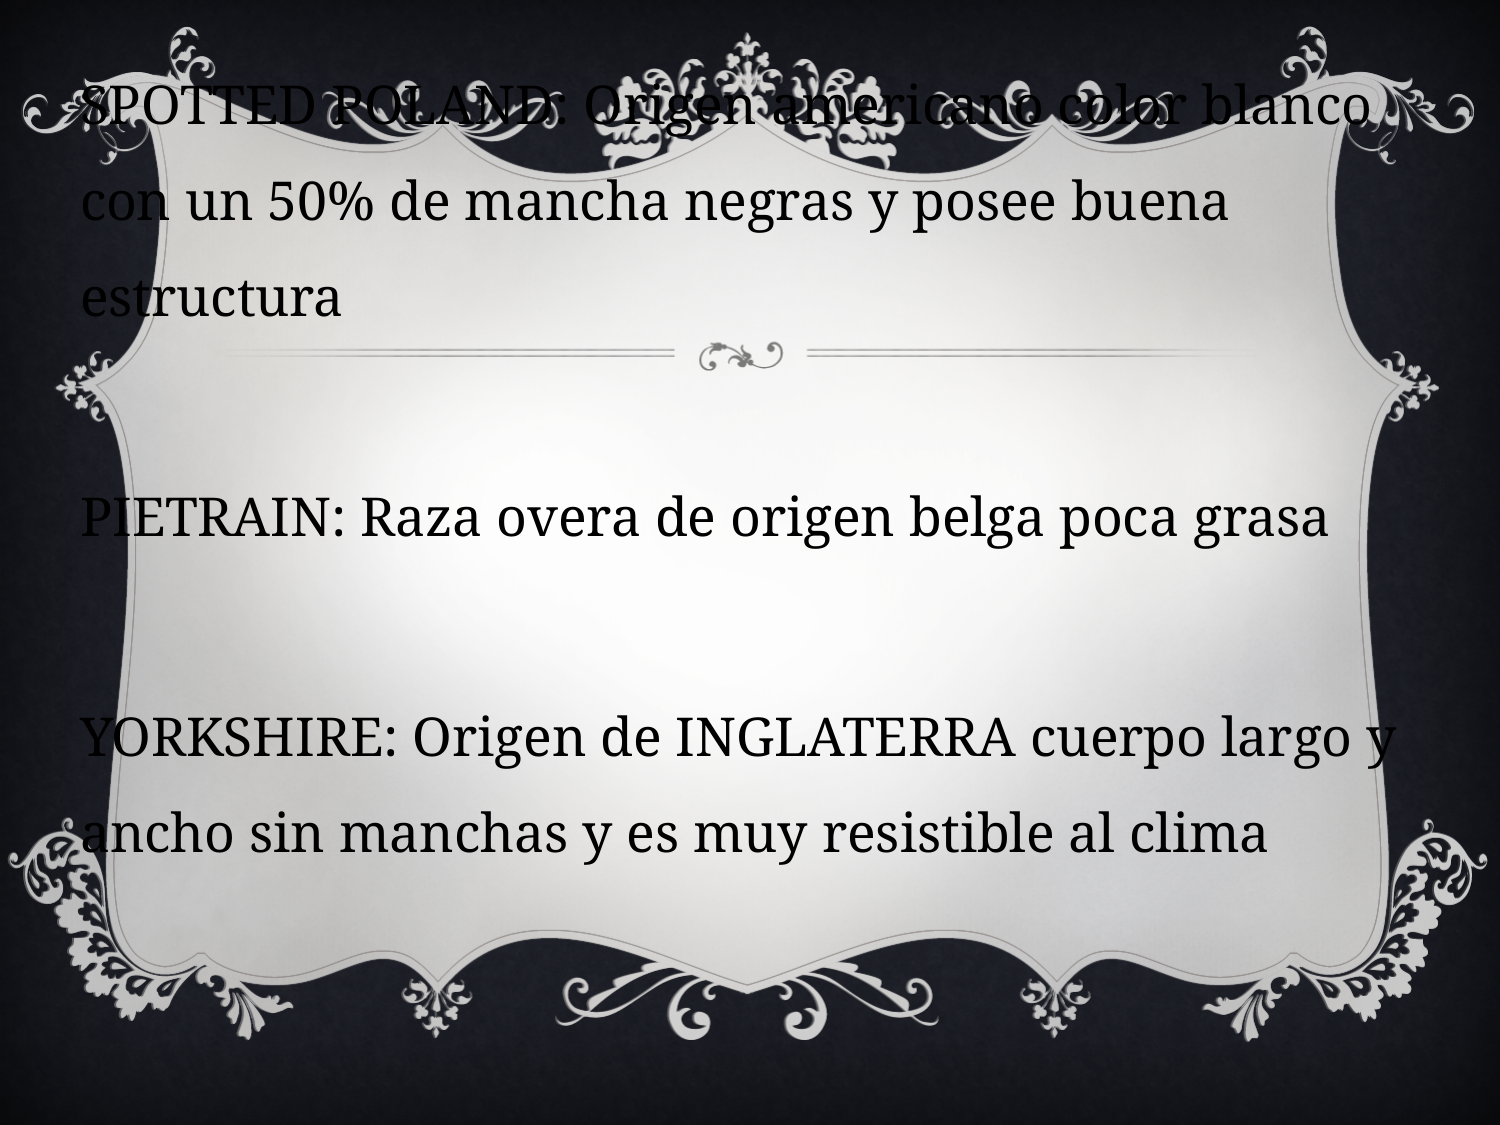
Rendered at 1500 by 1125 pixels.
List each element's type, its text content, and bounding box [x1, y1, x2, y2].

list SPOTTED POLAND: Origen americano color blanco con un 50% de mancha negras y posee buena estructura PIETRAIN: Raza overa de origen belga poca grasa YORKSHIRE: Origen de INGLATERRA cuerpo largo y ancho sin manchas y es muy resistible al clima [64, 30, 1415, 994]
